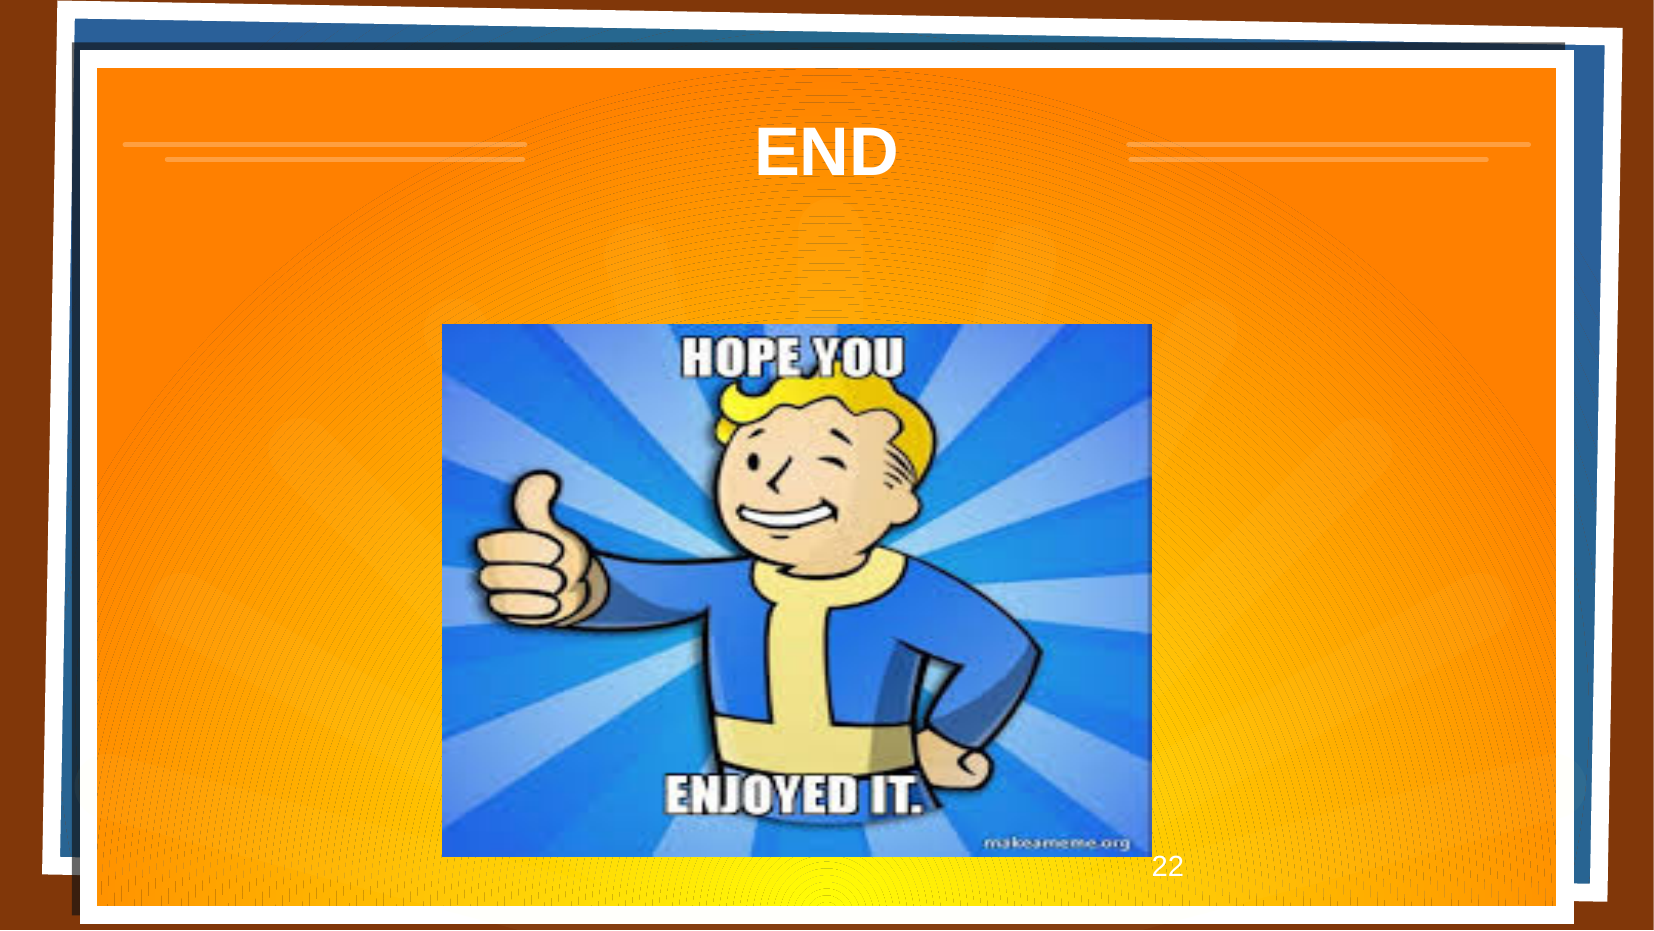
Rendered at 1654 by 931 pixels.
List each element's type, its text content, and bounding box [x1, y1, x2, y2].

text_box [1151, 847, 1506, 912]
picture [442, 324, 1152, 857]
title END [531, 73, 1123, 222]
